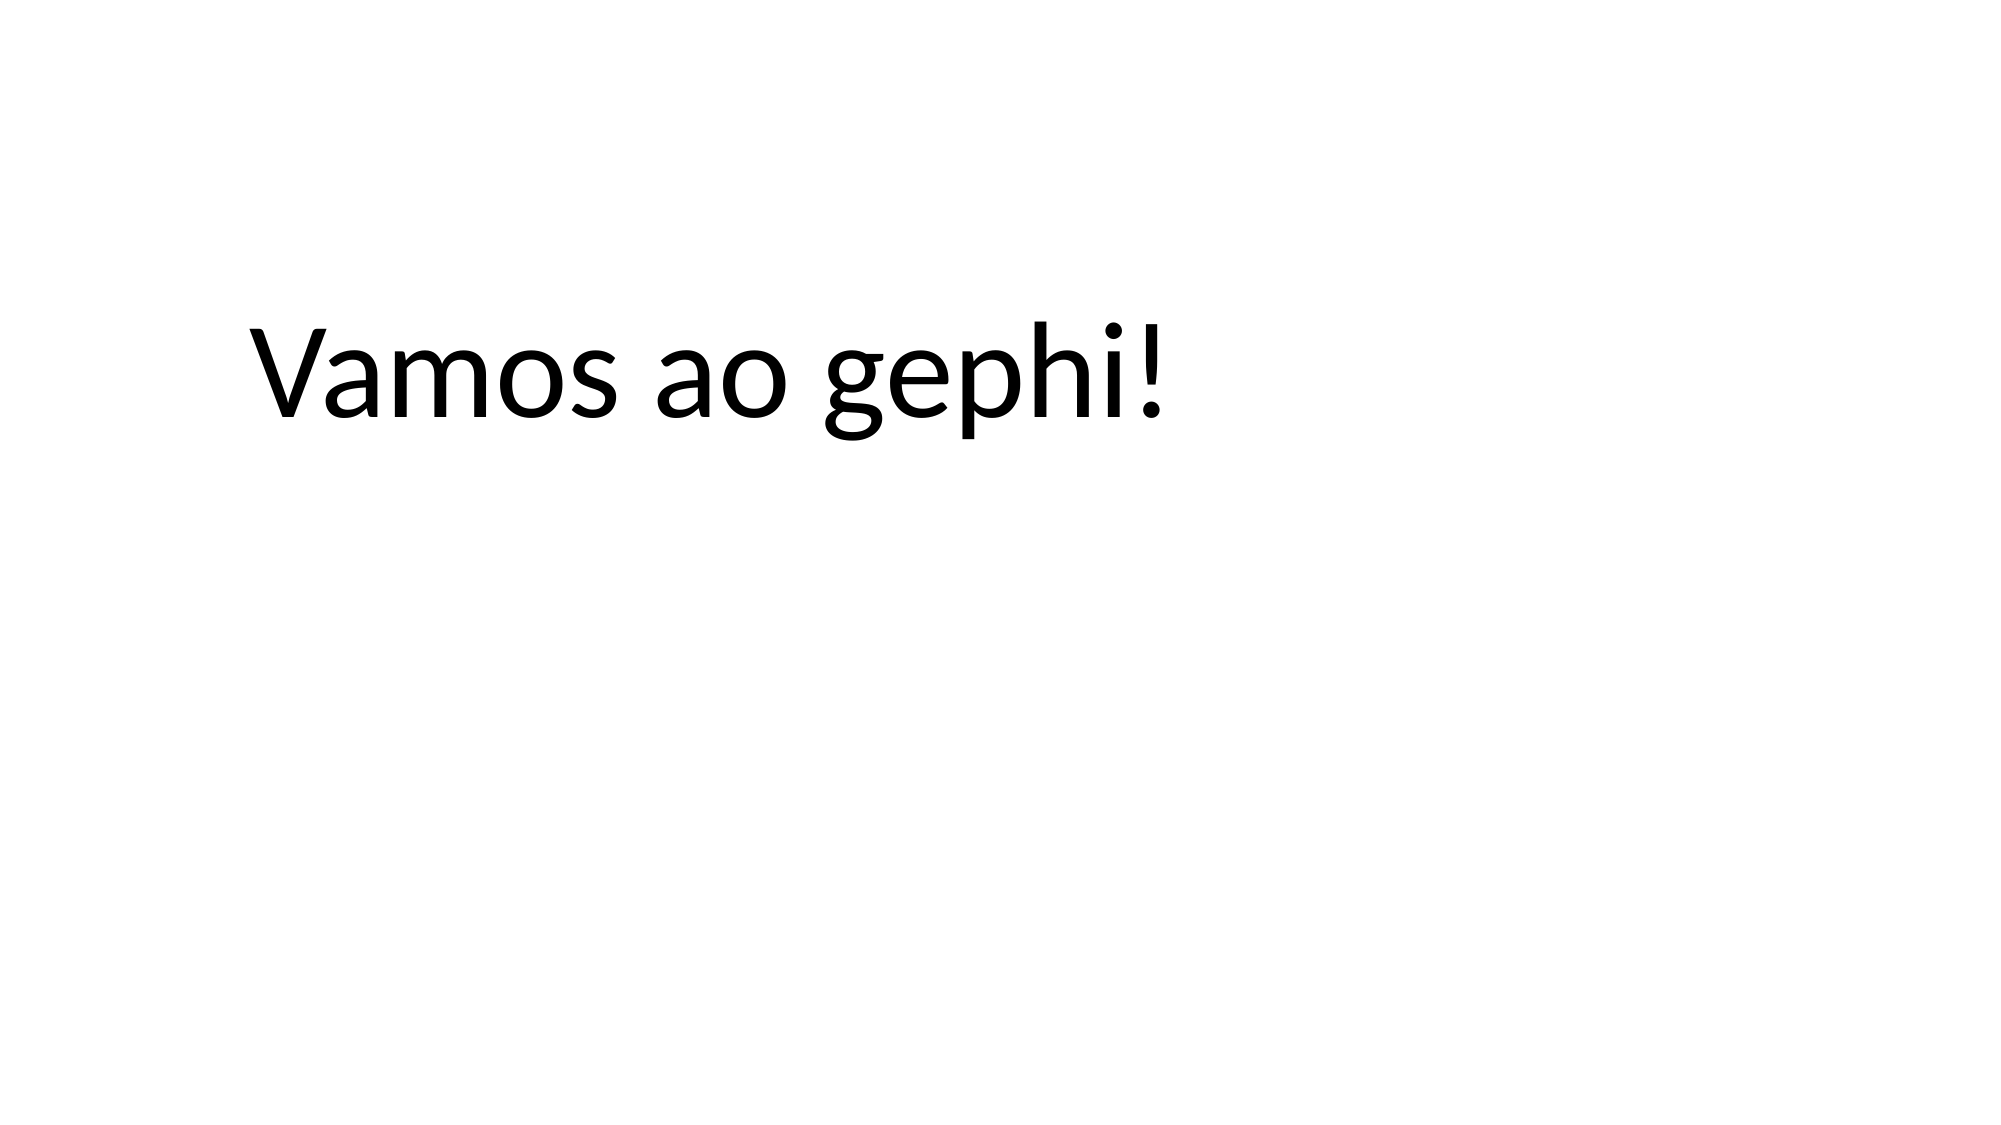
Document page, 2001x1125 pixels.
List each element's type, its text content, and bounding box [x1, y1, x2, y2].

title Vamos ao gephi! [249, 184, 1750, 576]
